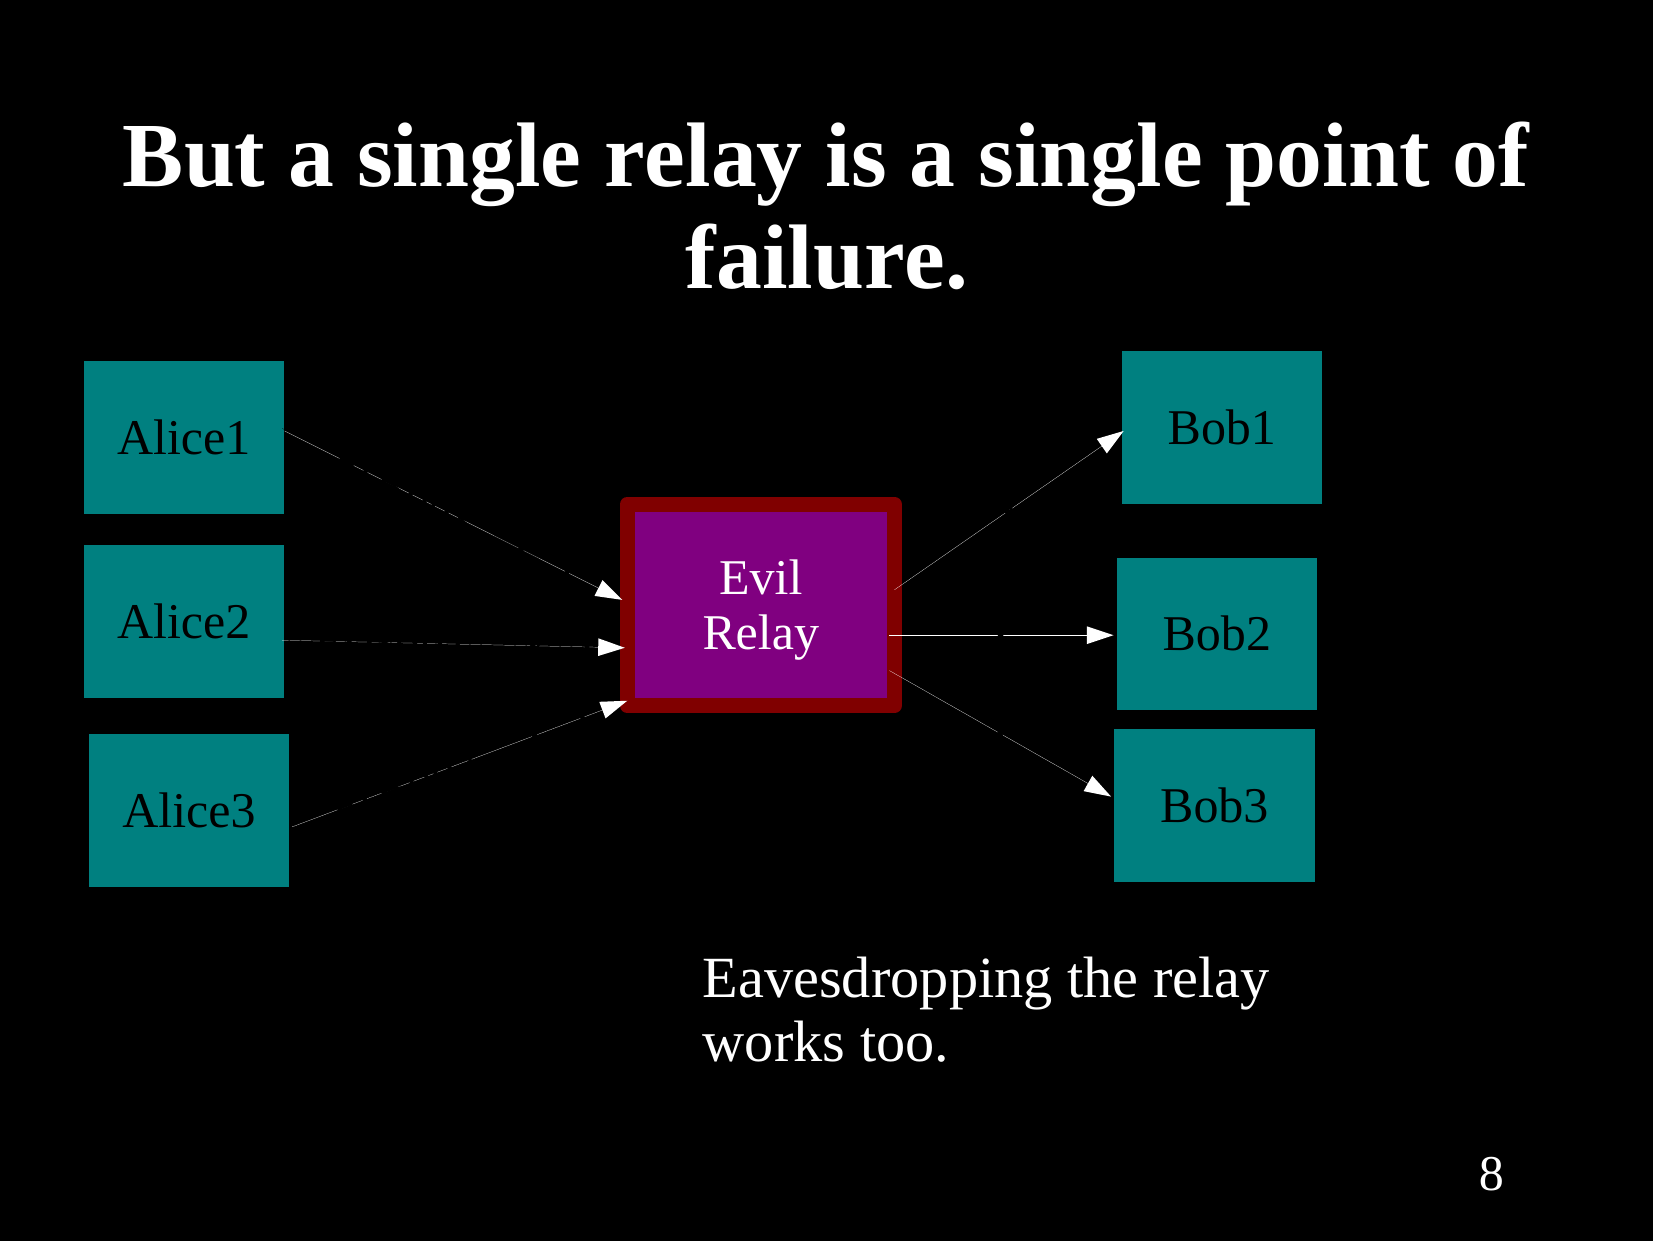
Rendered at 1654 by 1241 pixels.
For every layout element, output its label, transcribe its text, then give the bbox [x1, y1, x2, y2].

text_box Alice2 [83, 544, 285, 699]
text_box Bob2 [1116, 557, 1318, 711]
title But a single relay is a single point of failure. [121, 68, 1534, 345]
text_box Alice3 [88, 733, 290, 888]
text_box Eavesdropping the relay works too. [702, 945, 1283, 1087]
text_box Alice1 [83, 360, 285, 515]
text_box Bob3 [1113, 728, 1316, 883]
text_box Evil Relay [627, 504, 895, 706]
text_box Bob1 [1121, 350, 1323, 505]
